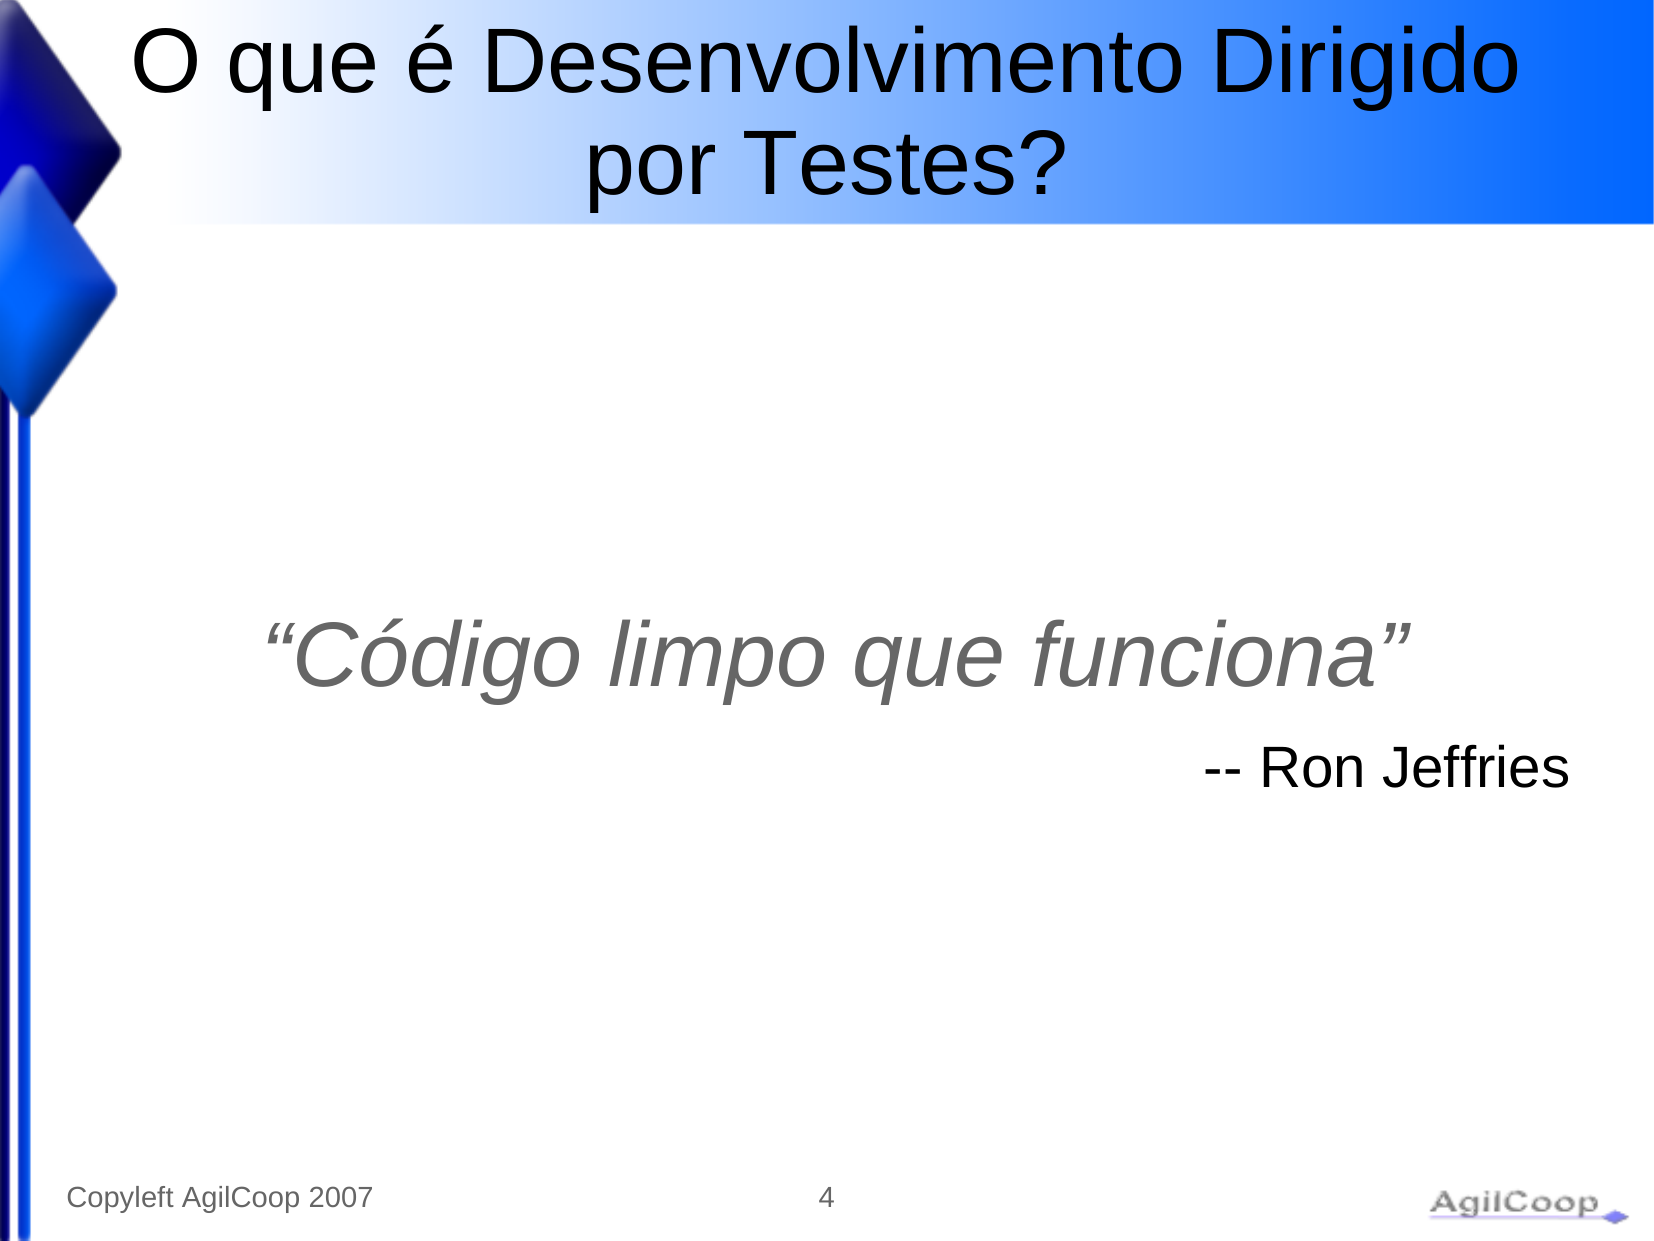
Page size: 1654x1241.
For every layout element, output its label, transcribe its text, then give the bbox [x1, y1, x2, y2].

picture [0, 0, 1654, 1241]
list “Código limpo que funciona” -- Ron Jeffries [82, 290, 1571, 1109]
title O que é Desenvolvimento Dirigido por Testes? [82, 8, 1571, 215]
